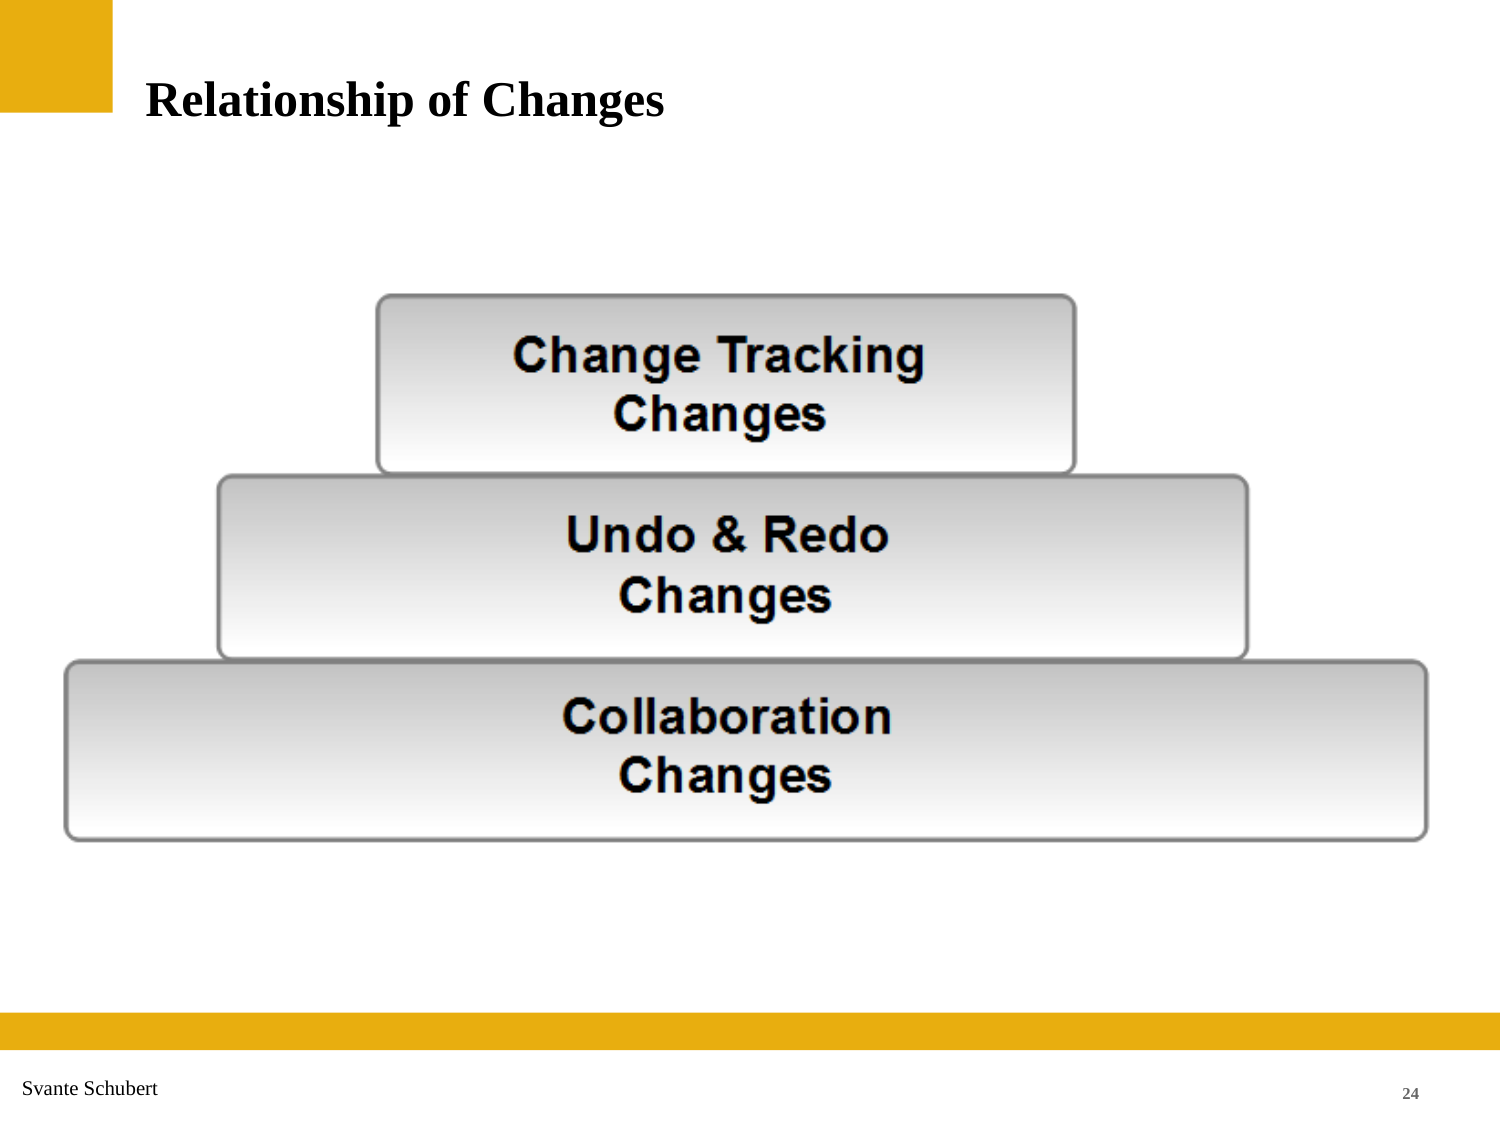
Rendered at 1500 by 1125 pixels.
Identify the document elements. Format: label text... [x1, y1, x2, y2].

title Relationship of Changes [145, 67, 1388, 204]
picture [0, 204, 1500, 916]
